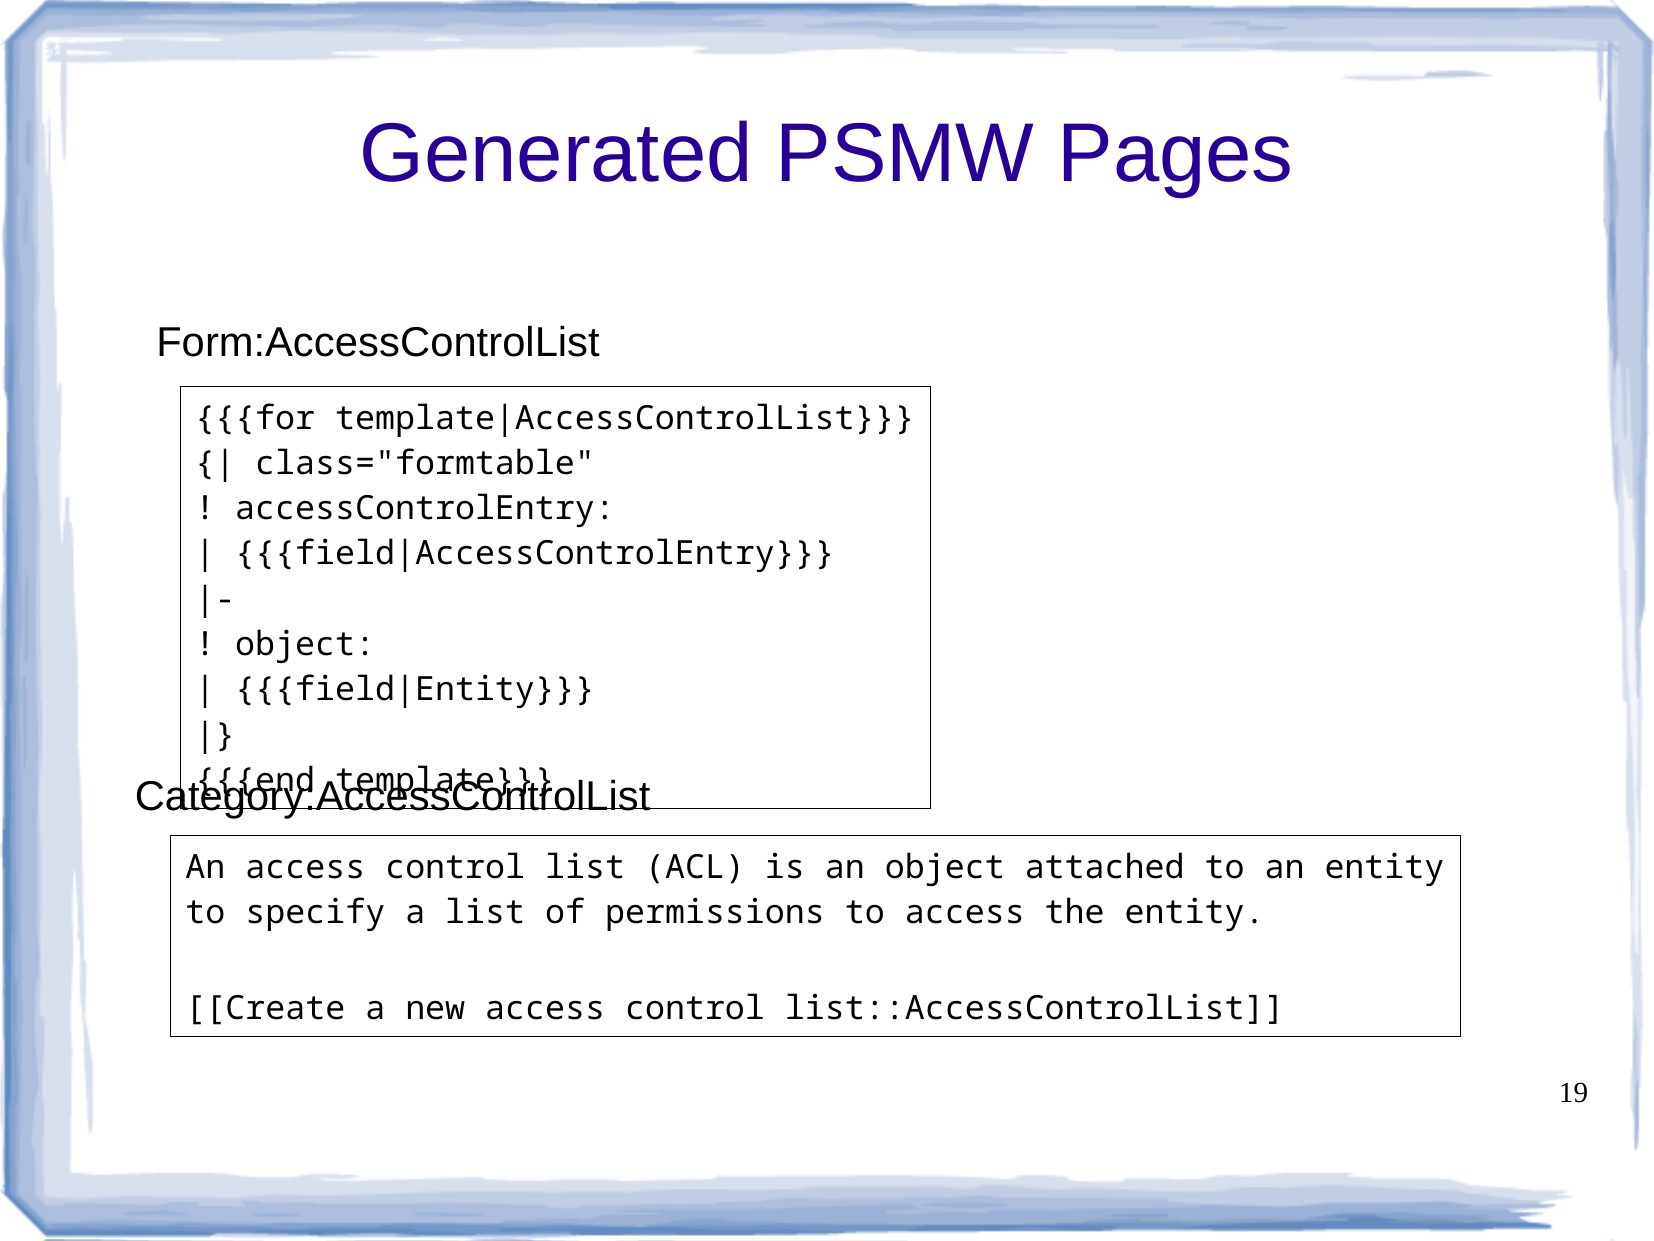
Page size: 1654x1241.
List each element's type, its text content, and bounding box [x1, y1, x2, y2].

text_box {{{for template|AccessControlList}}} {| class="formtable" ! accessControlEntry: | {{{field|AccessControlEntry}}} |- ! object: | {{{field|Entity}}} |} {{{end template}}} [180, 386, 931, 751]
text_box Category:AccessControlList [181, 765, 666, 808]
text_box An access control list (ACL) is an object attached to an entity to specify a list of permissions to access the entity. [[Create a new access control list::AccessControlList]] [170, 835, 1461, 1010]
title Generated PSMW Pages [82, 49, 1571, 257]
text_box Form:AccessControlList [141, 311, 615, 373]
text_box Category:AccessControlList [120, 765, 666, 827]
picture [0, 0, 1654, 1241]
